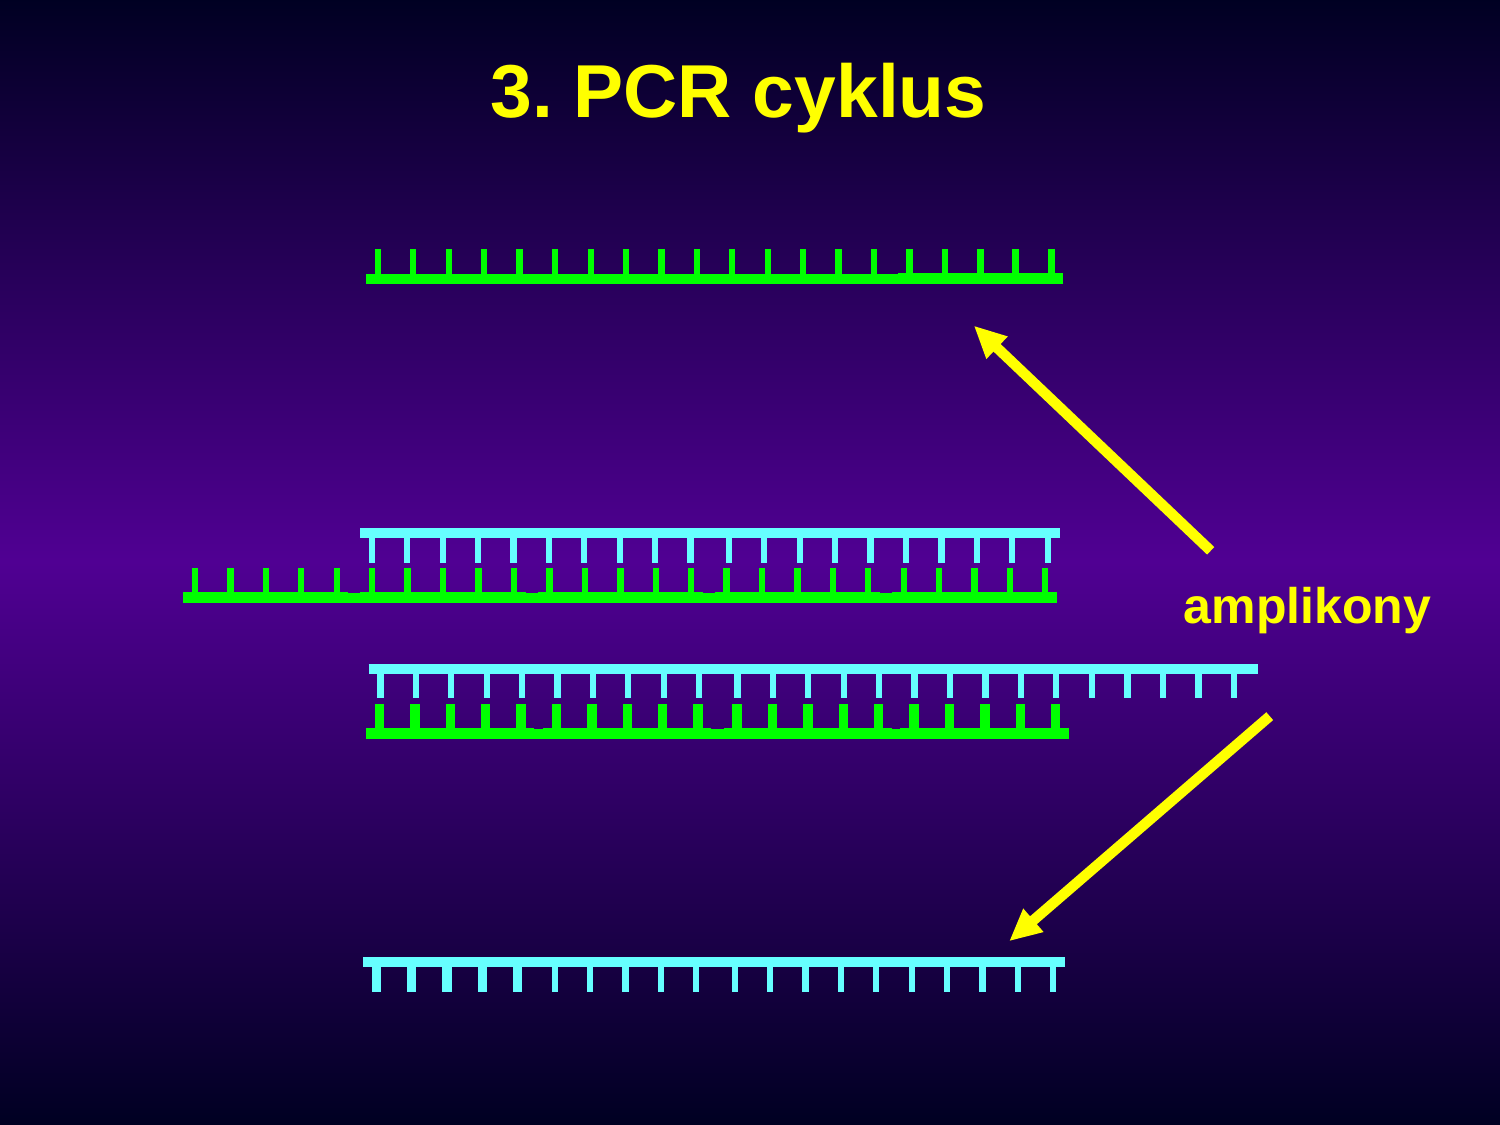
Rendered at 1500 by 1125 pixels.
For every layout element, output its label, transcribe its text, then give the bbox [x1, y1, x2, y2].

text_box amplikony [1169, 570, 1500, 642]
title 3. PCR cyklus [64, 35, 1413, 149]
